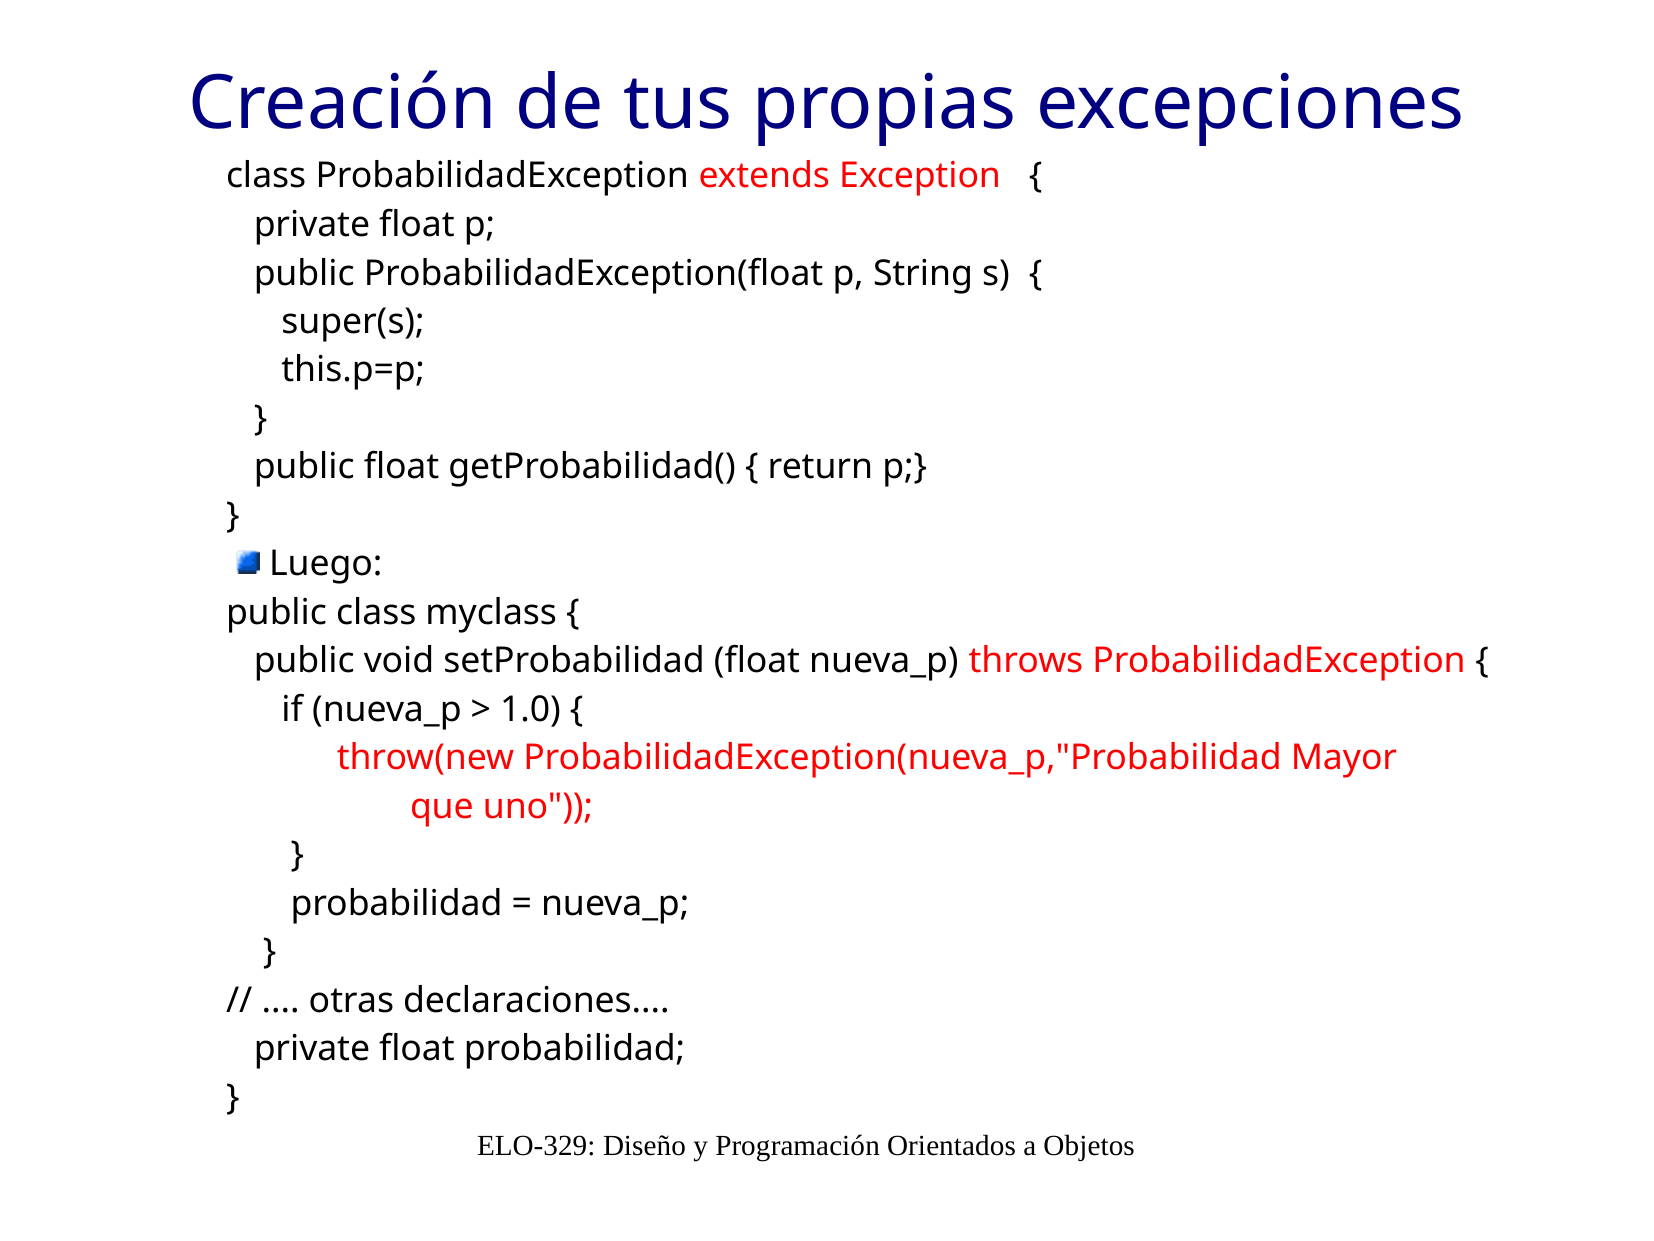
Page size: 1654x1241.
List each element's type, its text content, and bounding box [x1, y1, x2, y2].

list class ProbabilidadException extends Exception { private float p; public ProbabilidadException(float p, String s)‏ { super(s); this.p=p; } public float getProbabilidad() { return p;} } Luego: public class myclass { public void setProbabilidad (float nueva_p) throws ProbabilidadException { if (nueva_p > 1.0) { throw(new ProbabilidadException(nueva_p,"Probabilidad Mayor que uno")); } probabilidad = nueva_p; } // .... otras declaraciones.... private float probabilidad; } [225, 150, 1571, 1126]
title Creación de tus propias excepciones [82, 49, 1571, 151]
